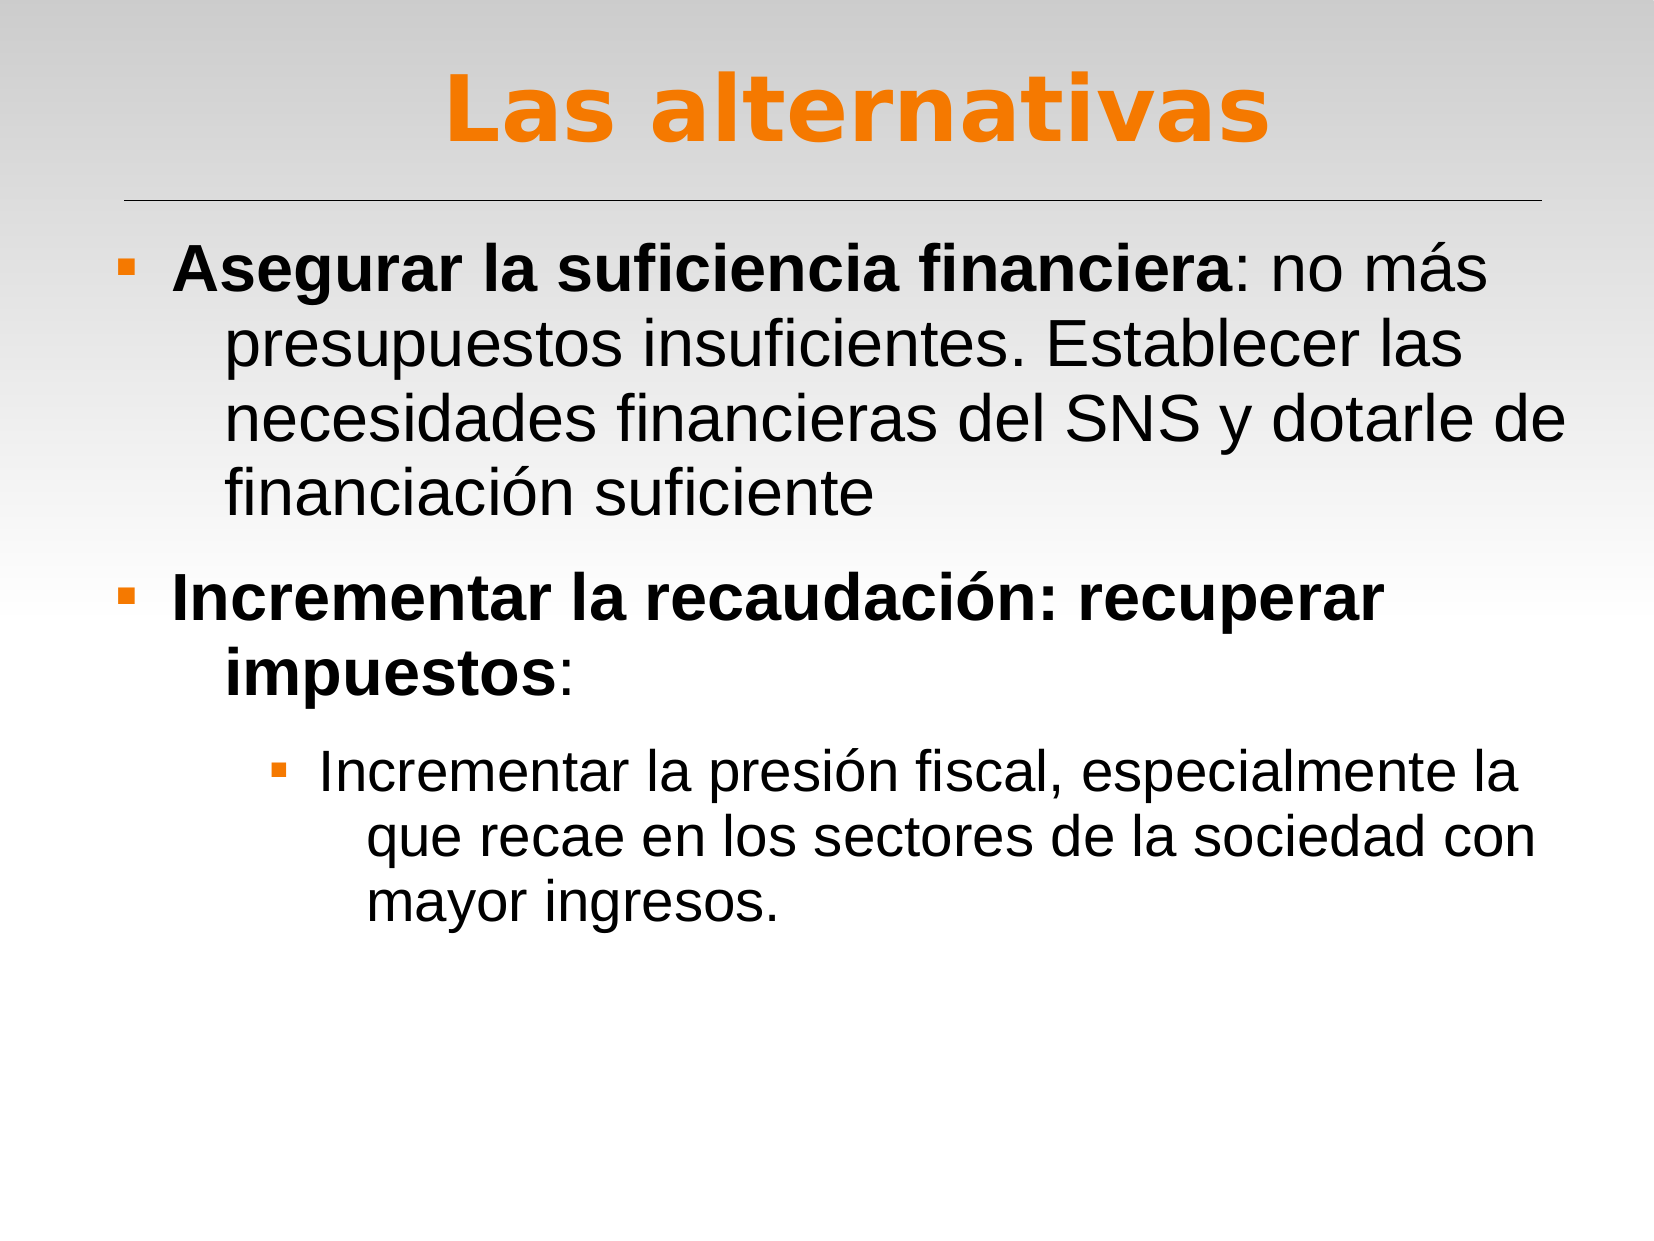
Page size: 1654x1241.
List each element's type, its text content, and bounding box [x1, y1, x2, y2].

list Asegurar la suficiencia financiera: no más presupuestos insuficientes. Establecer las necesidades financieras del SNS y dotarle de financiación suficiente Incrementar la recaudación: recuperar impuestos: Incrementar la presión fiscal, especialmente la que recae en los sectores de la sociedad con mayor ingresos. [82, 231, 1571, 1050]
title Las alternativas [59, 25, 1625, 178]
